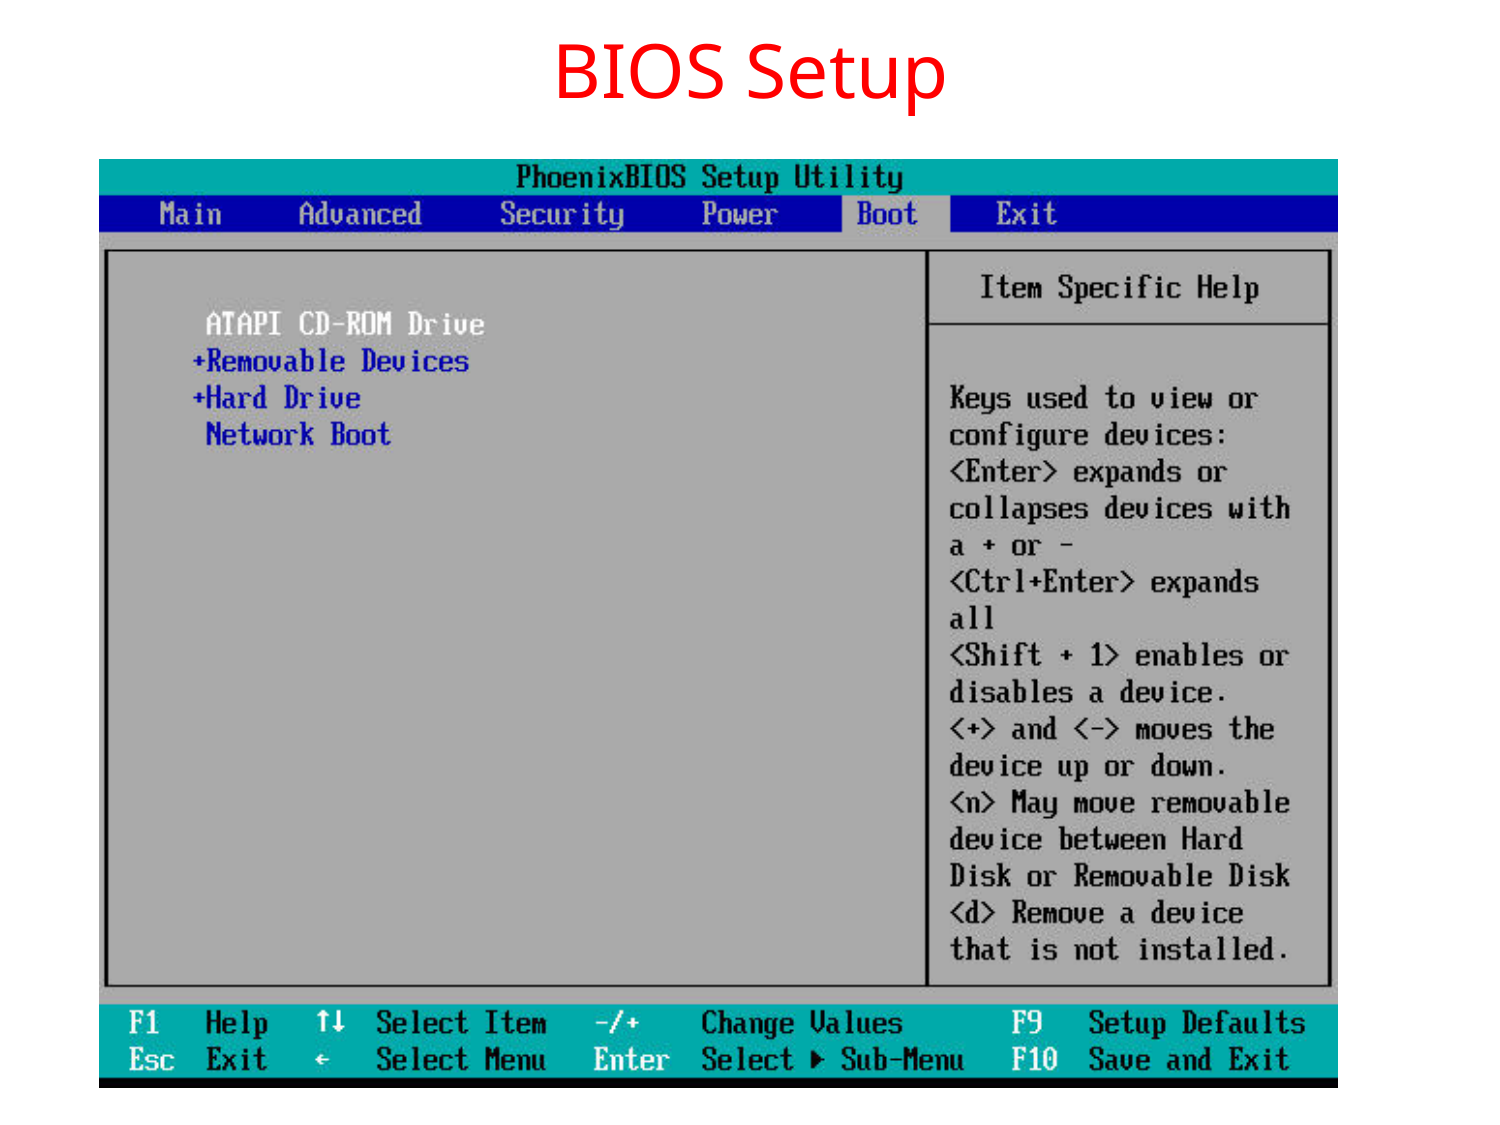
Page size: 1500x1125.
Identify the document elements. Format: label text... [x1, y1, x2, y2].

title BIOS Setup [50, 0, 1452, 138]
picture [99, 159, 1338, 1088]
